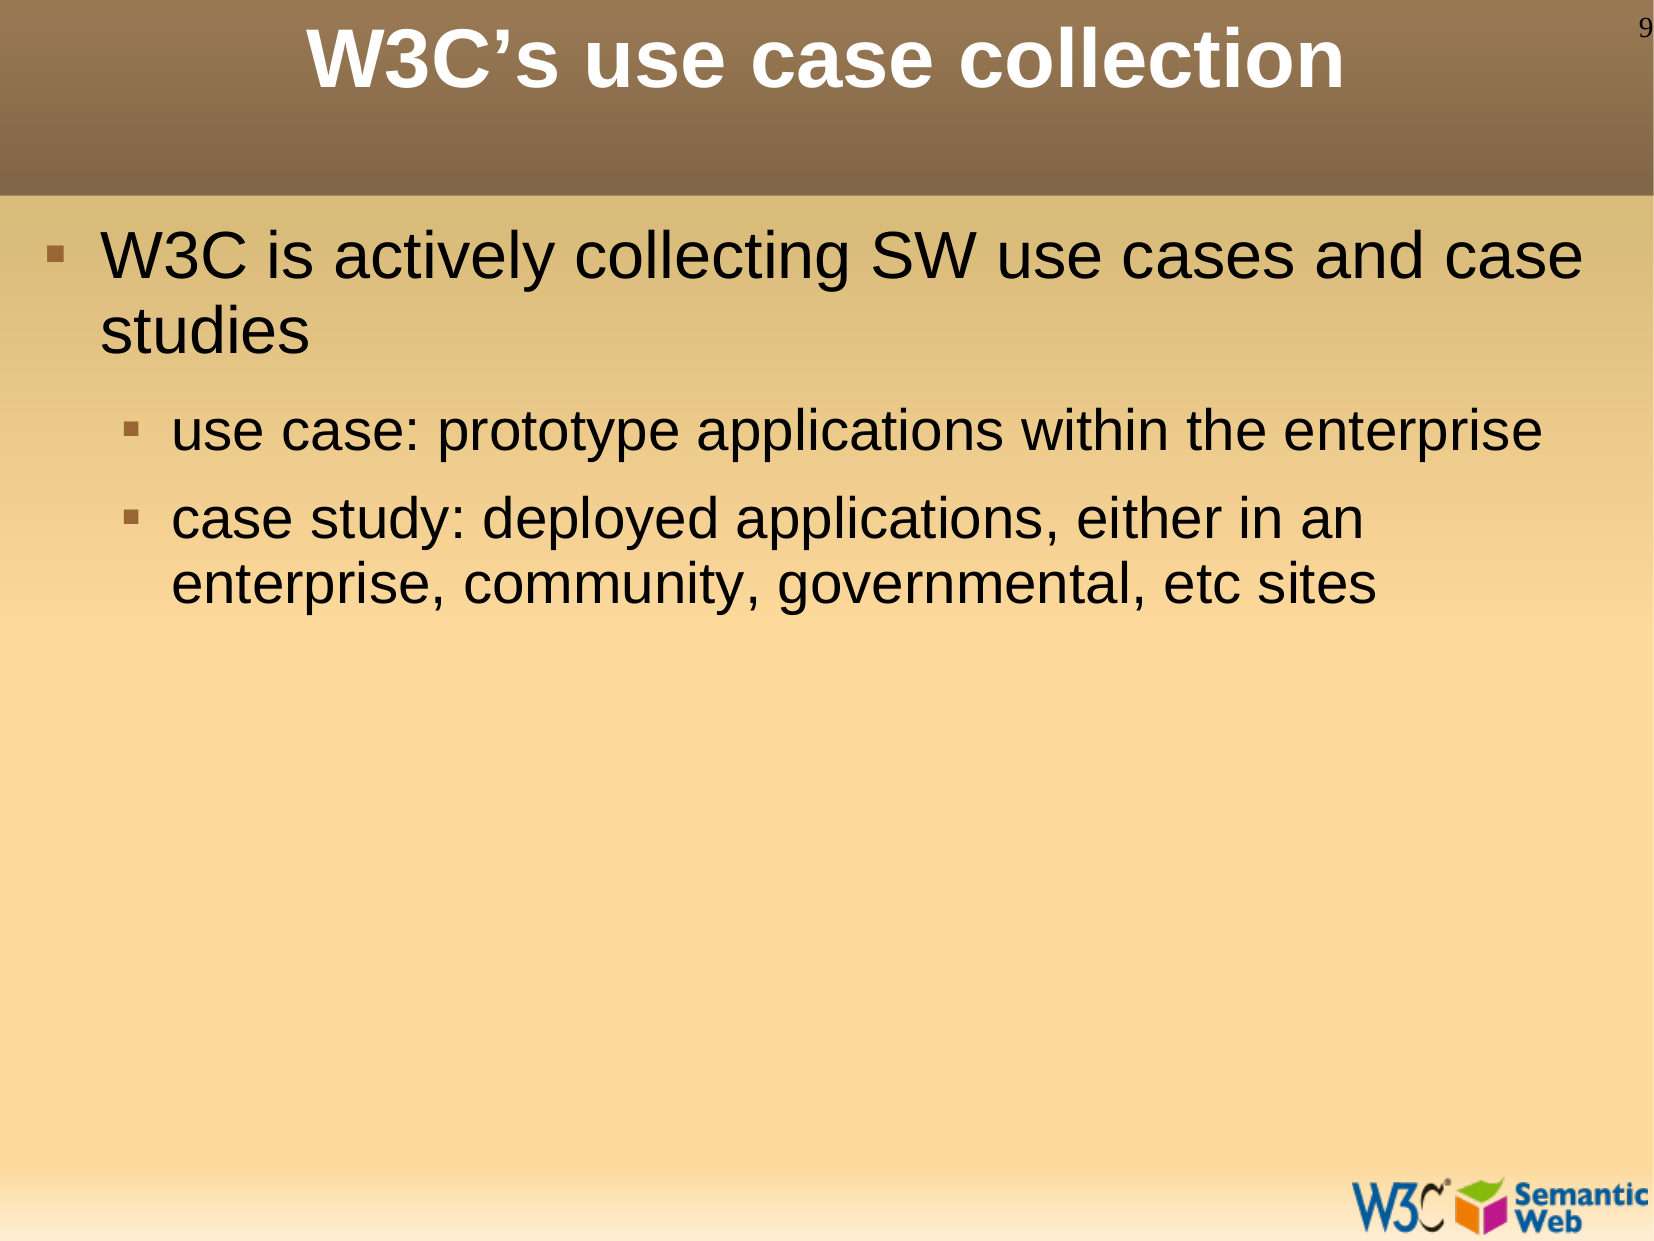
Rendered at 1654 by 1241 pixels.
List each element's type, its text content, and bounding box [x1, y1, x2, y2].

picture [0, 119, 1654, 1241]
title W3C’s use case collection [0, 0, 1654, 119]
list W3C is actively collecting SW use cases and case studies use case: prototype applications within the enterprise case study: deployed applications, either in an enterprise, community, governmental, etc sites [29, 218, 1624, 1190]
